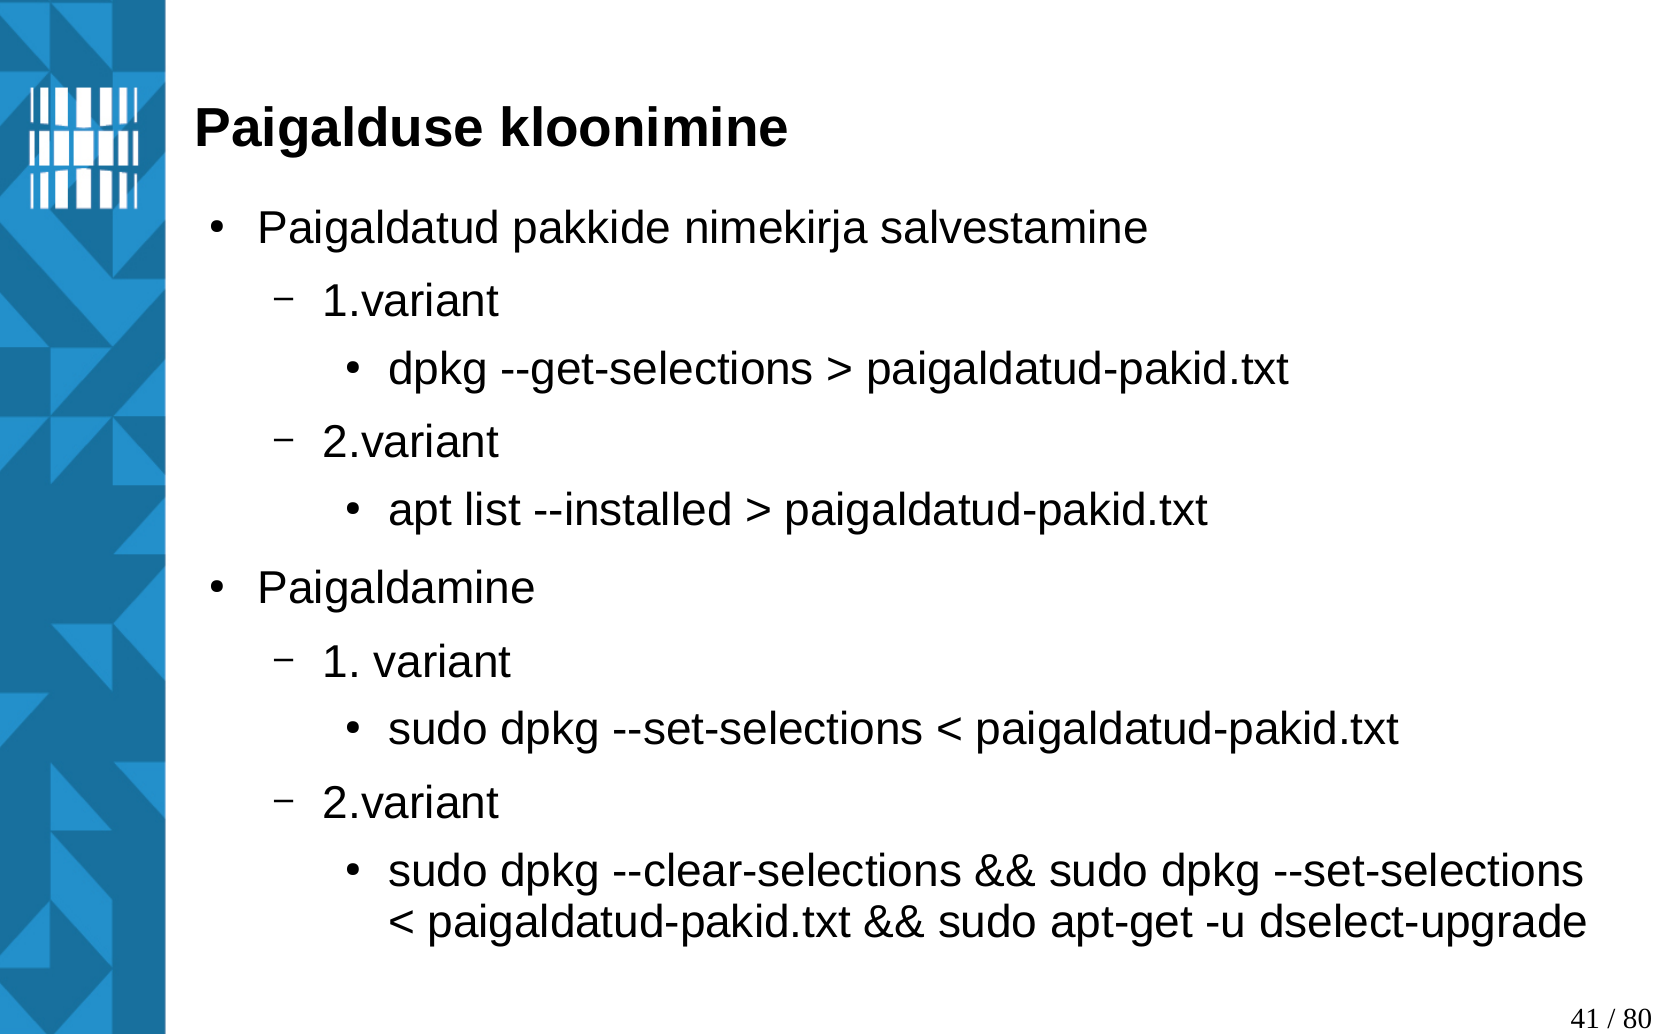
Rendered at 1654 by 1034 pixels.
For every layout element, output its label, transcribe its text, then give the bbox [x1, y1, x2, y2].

title Paigalduse kloonimine [194, 41, 1565, 201]
list Paigaldatud pakkide nimekirja salvestamine 1.variant dpkg --get-selections > paigaldatud-pakid.txt 2.variant apt list --installed > paigaldatud-pakid.txt Paigaldamine 1. variant sudo dpkg --set-selections < paigaldatud-pakid.txt 2.variant sudo dpkg --clear-selections && sudo dpkg --set-selections < paigaldatud-pakid.txt && sudo apt-get -u dselect-upgrade [192, 201, 1595, 999]
